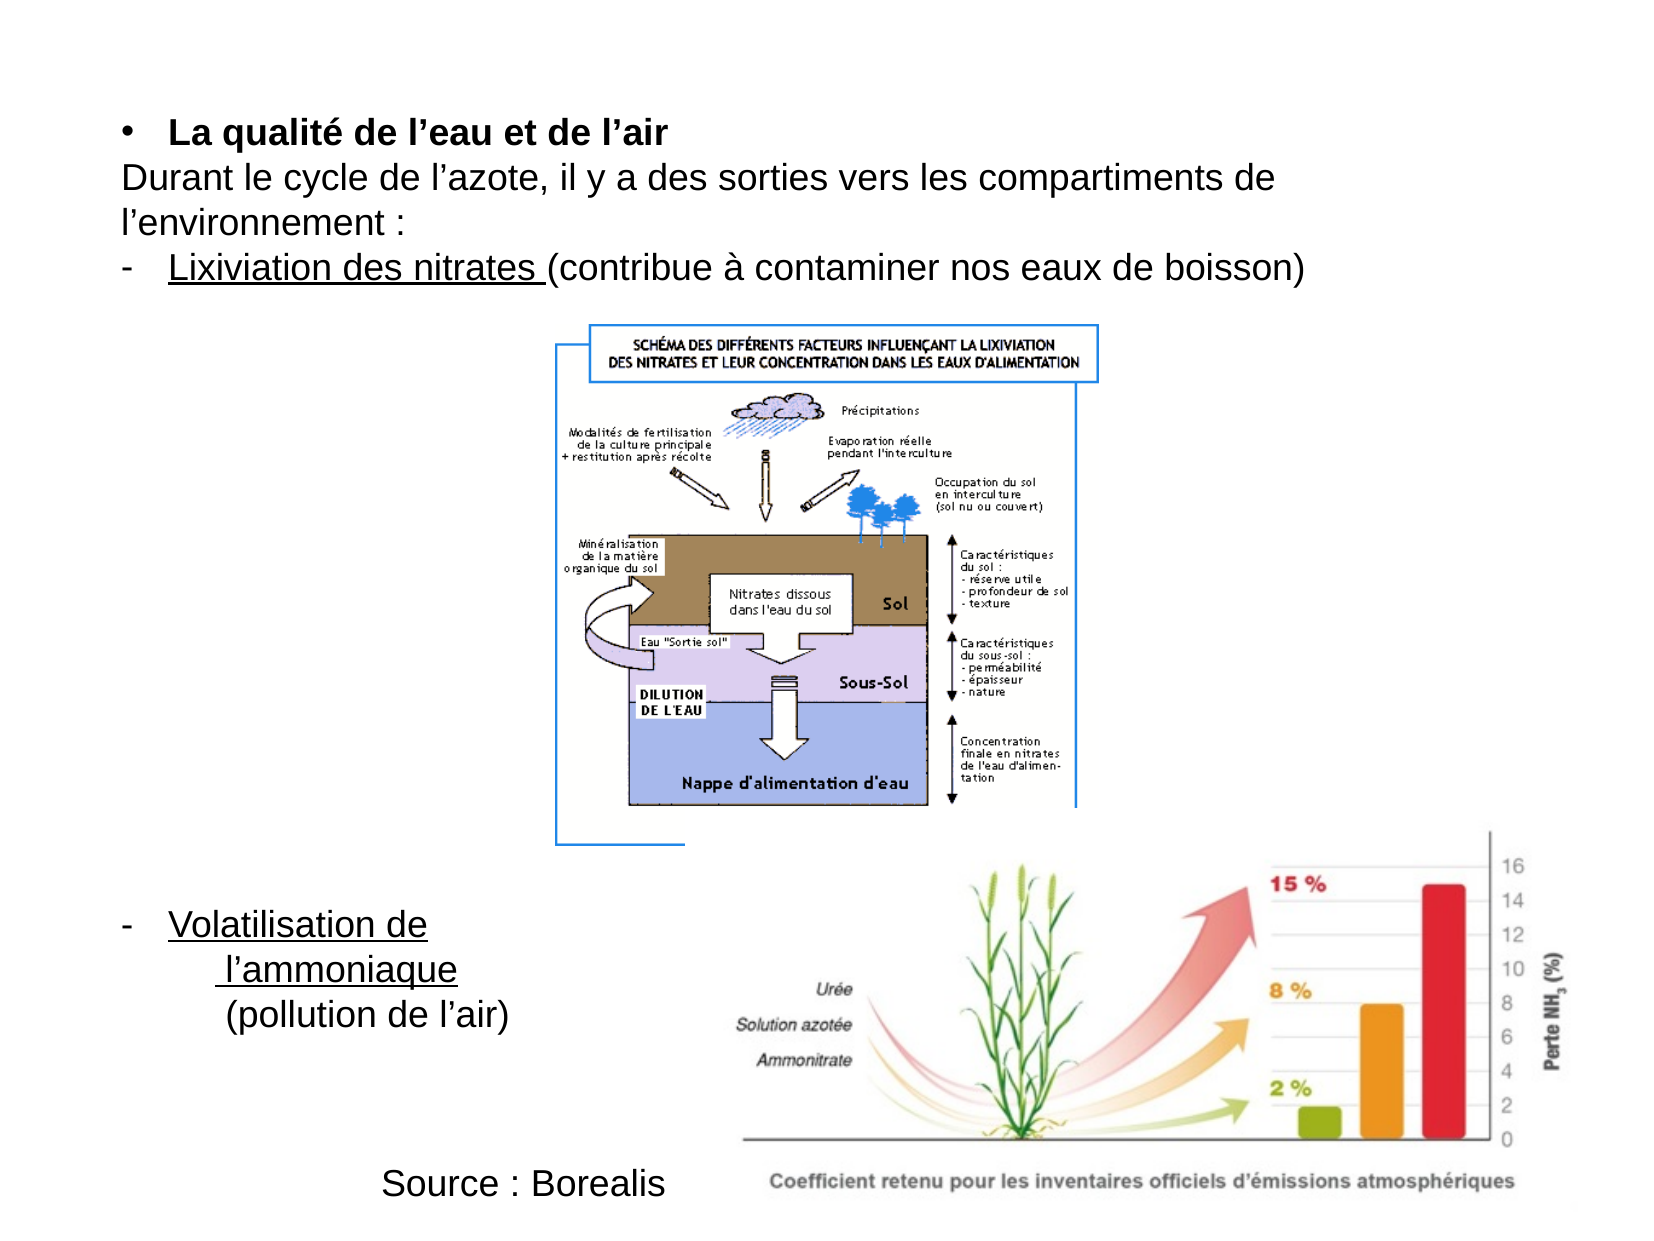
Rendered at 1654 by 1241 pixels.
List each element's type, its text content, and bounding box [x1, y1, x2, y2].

text_box Source : Borealis [366, 1151, 721, 1212]
picture [555, 324, 1631, 1218]
text_box La qualité de l’eau et de l’air Durant le cycle de l’azote, il y a des sorties vers les compartiments de l’environnement : Lixiviation des nitrates (contribue à contaminer nos eaux de boisson) Volatilisation de l’ammoniaque (pollution de l’air) [106, 100, 1394, 1034]
